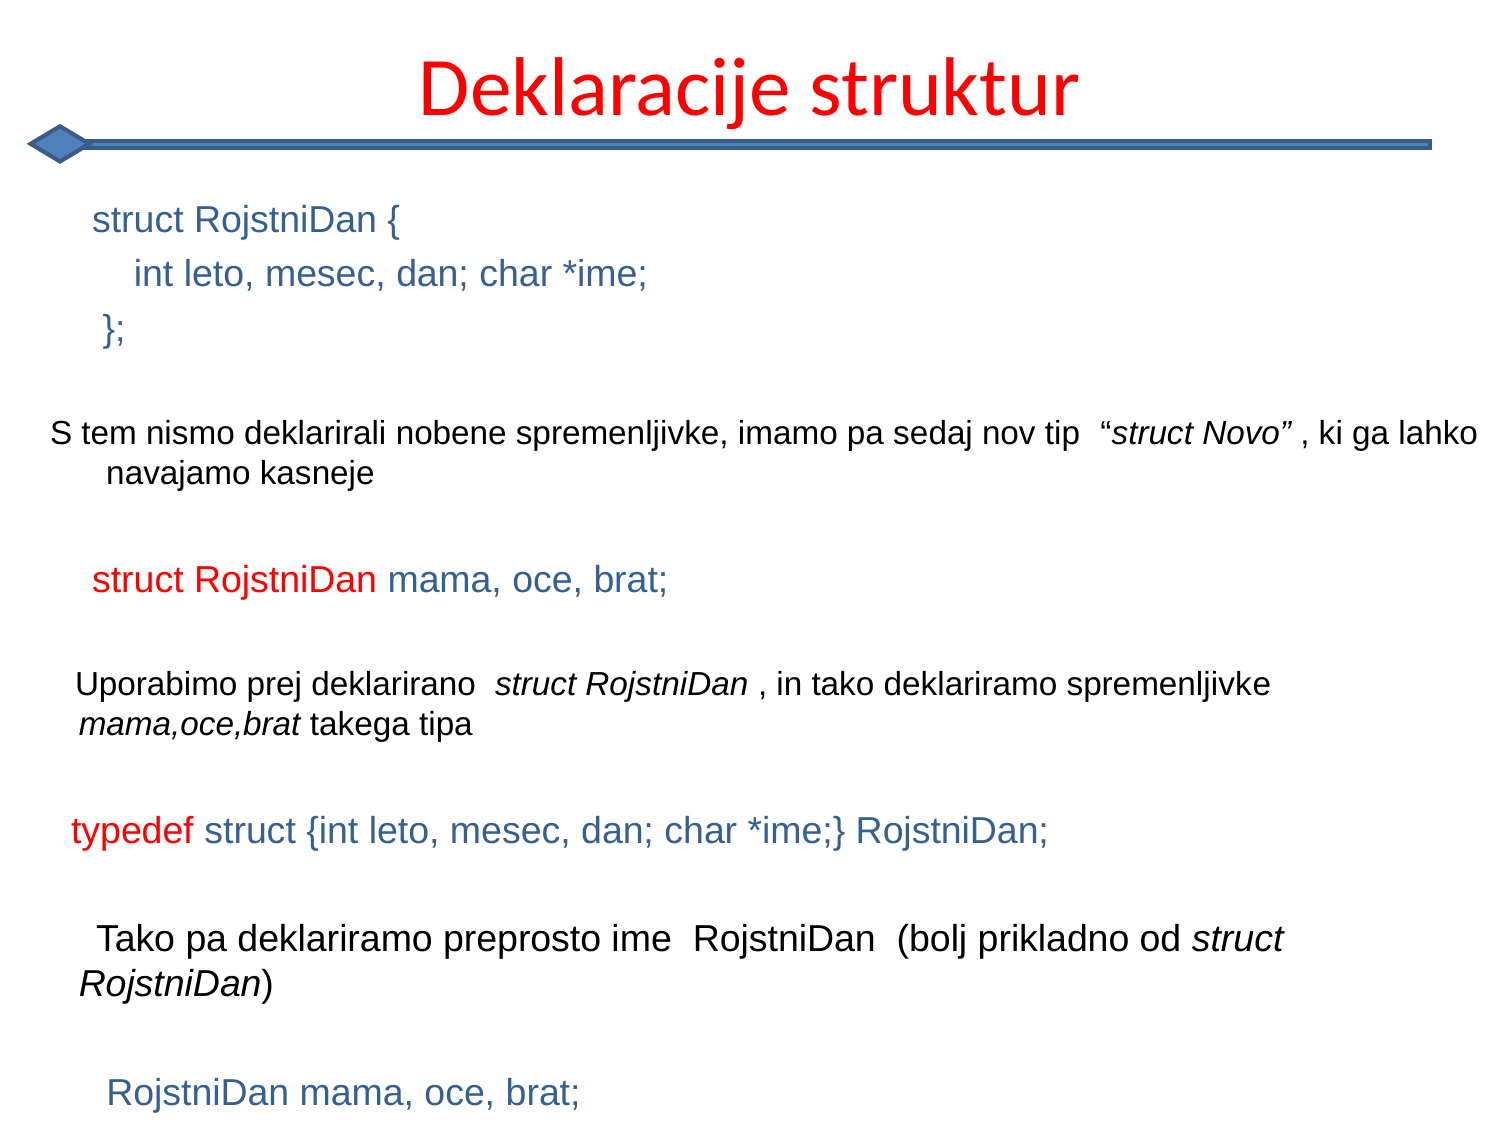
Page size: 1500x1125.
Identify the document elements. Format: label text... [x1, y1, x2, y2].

title Deklaracije struktur [75, 23, 1426, 141]
list struct RojstniDan { int leto, mesec, dan; char *ime; }; S tem nismo deklarirali nobene spremenljivke, imamo pa sedaj nov tip “struct Novo” , ki ga lahko navajamo kasneje struct RojstniDan mama, oce, brat; Uporabimo prej deklarirano struct RojstniDan , in tako deklariramo spremenljivke mama,oce,brat takega tipa typedef struct {int leto, mesec, dan; char *ime;} RojstniDan; Tako pa deklariramo preprosto ime RojstniDan (bolj prikladno od struct RojstniDan) RojstniDan mama, oce, brat; [35, 187, 1500, 1121]
